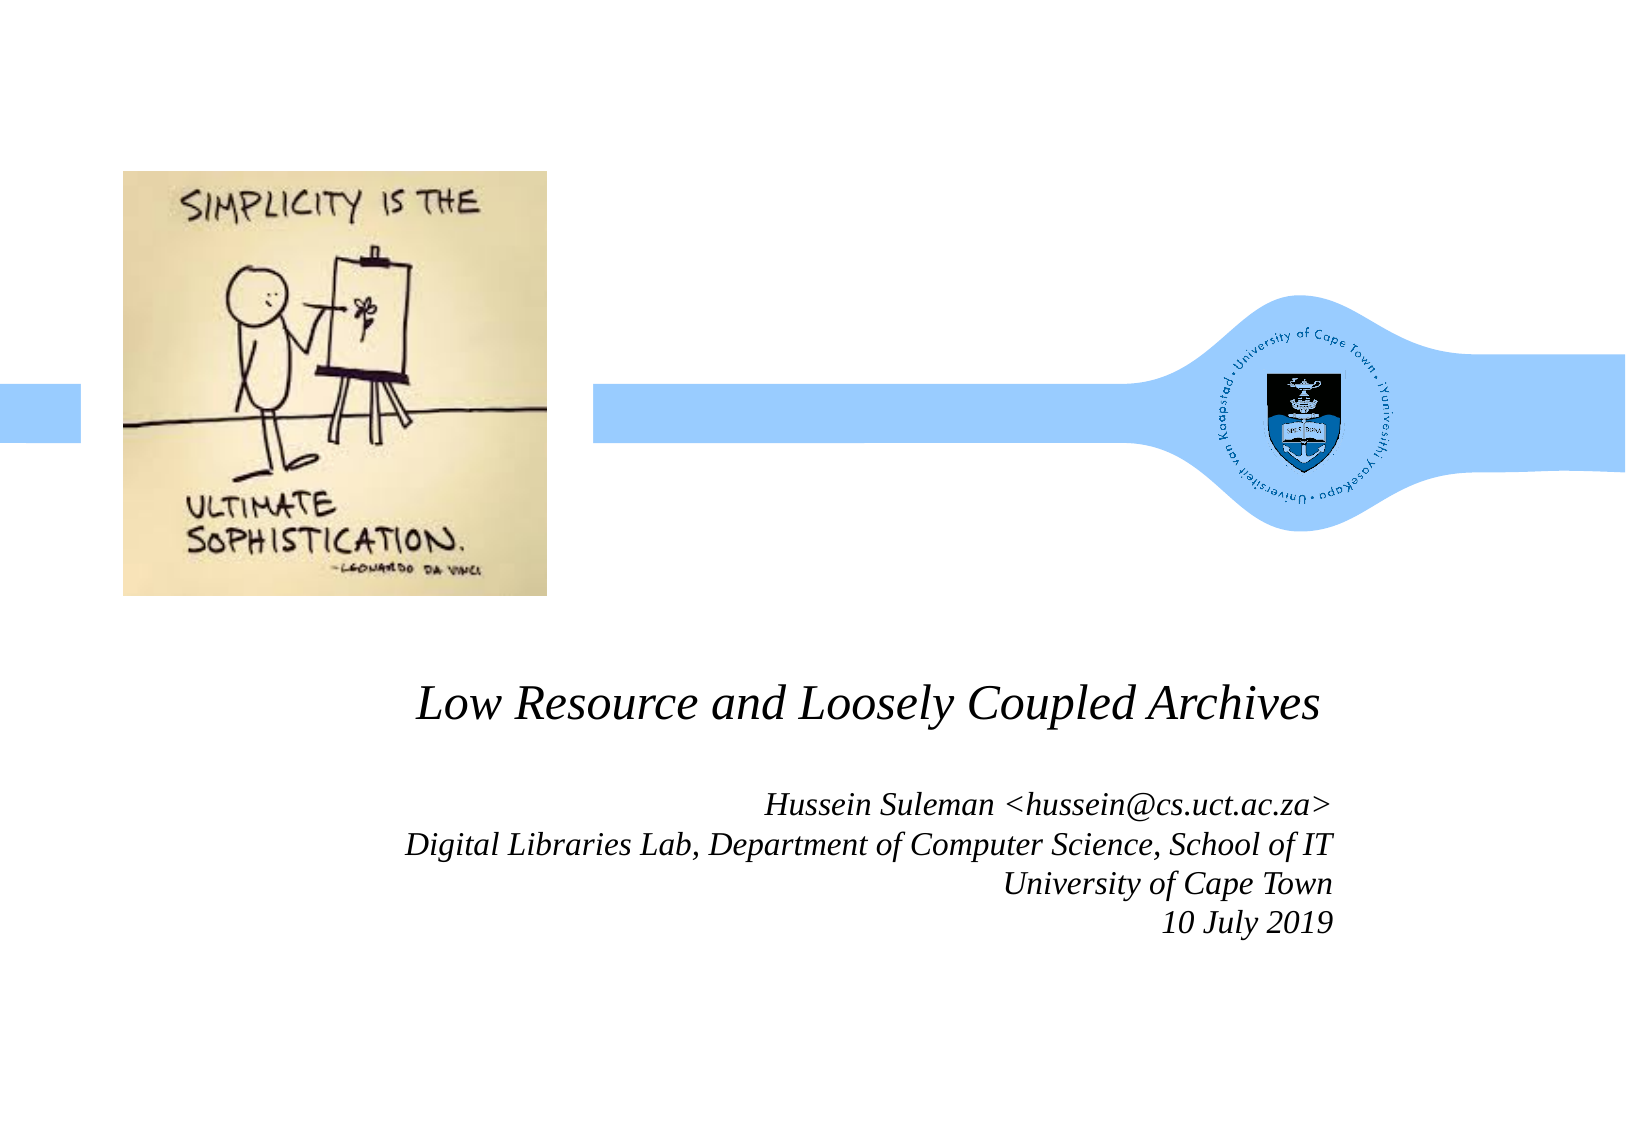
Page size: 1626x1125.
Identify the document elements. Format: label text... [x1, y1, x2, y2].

text_box Low Resource and Loosely Coupled Archives Hussein Suleman <hussein@cs.uct.ac.za> Digital Libraries Lab, Department of Computer Science, School of IT University of Cape Town 10 July 2019 [205, 503, 1349, 1109]
picture [1178, 305, 1416, 527]
text_box [80, 108, 594, 589]
picture [123, 171, 547, 596]
